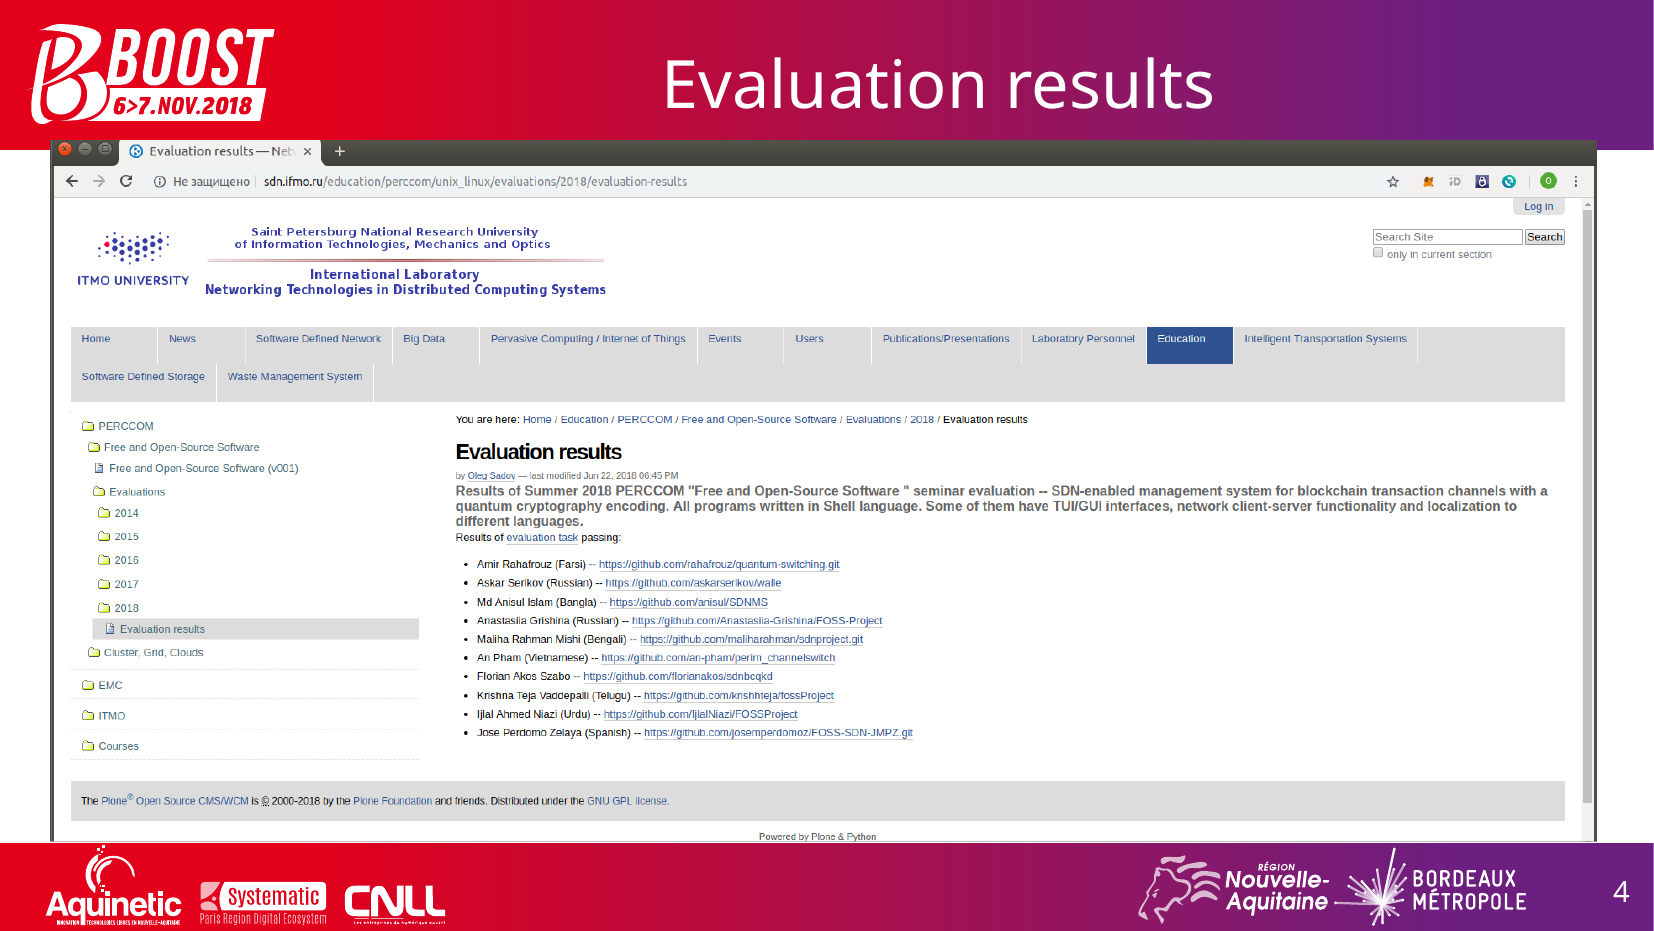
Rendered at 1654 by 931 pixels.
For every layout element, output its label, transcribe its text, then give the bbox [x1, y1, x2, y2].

picture [50, 129, 1597, 852]
title Evaluation results [295, 35, 1583, 129]
